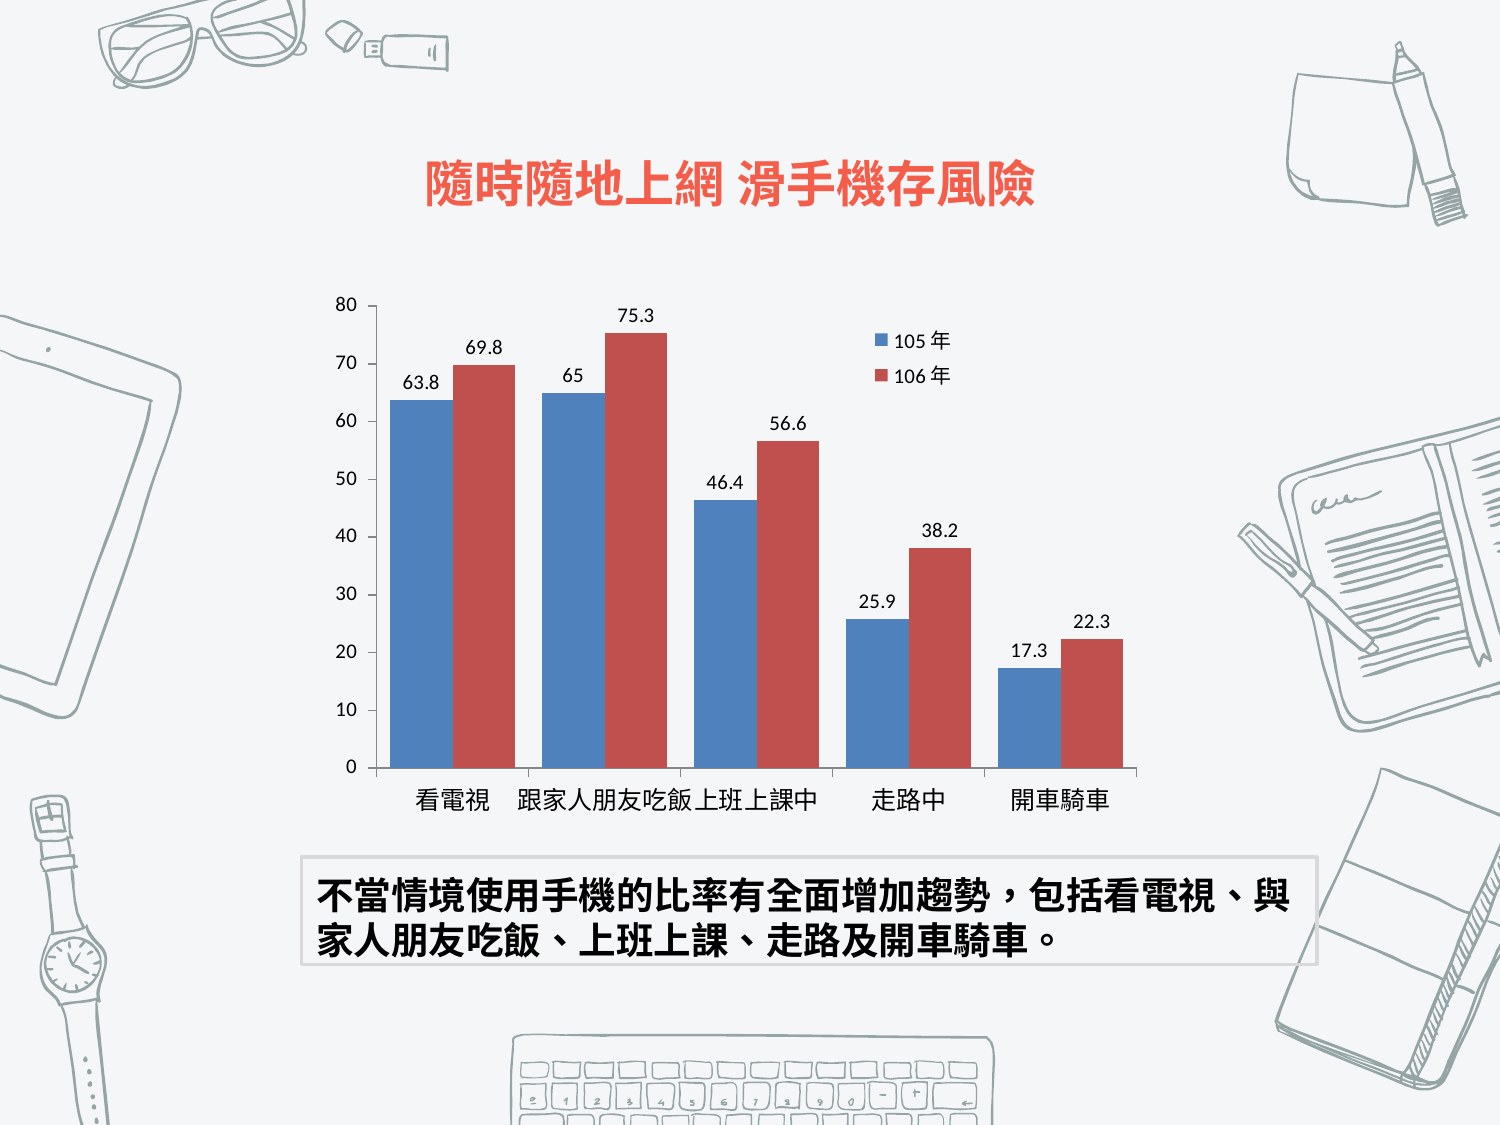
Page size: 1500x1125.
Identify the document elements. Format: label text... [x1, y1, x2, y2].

chart [299, 278, 1147, 858]
text_box 不當情境使用手機的比率有全面增加趨勢，包括看電視、與家人朋友吃飯、上班上課、走路及開車騎車。 [301, 857, 1317, 964]
list 隨時隨地上網 滑手機存風險 [301, 137, 1160, 347]
